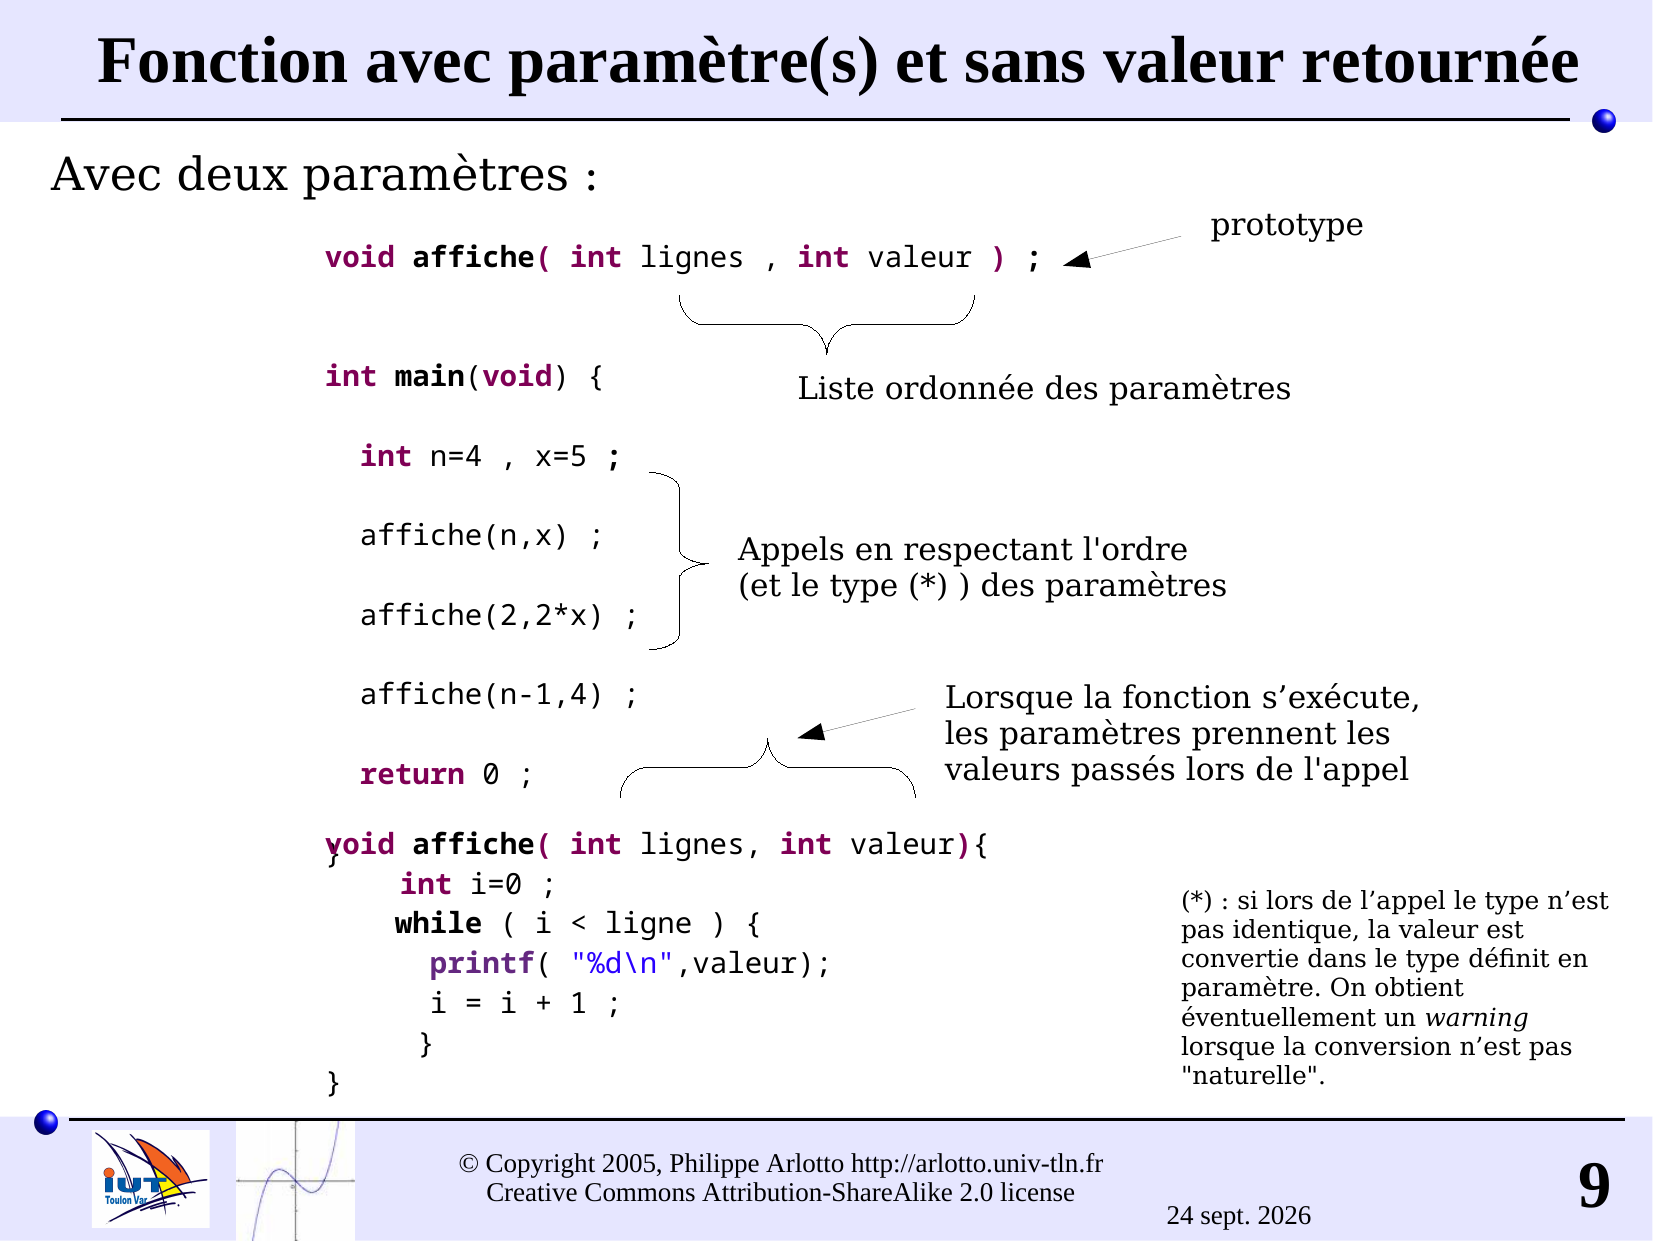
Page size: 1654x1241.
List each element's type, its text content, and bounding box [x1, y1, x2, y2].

text_box Liste ordonnée des paramètres [797, 370, 1300, 443]
picture [236, 1121, 355, 1241]
text_box Appels en respectant l'ordre (et le type (*) ) des paramètres [738, 531, 1241, 605]
text_box Lorsque la fonction s’exécute, les paramètres prennent les valeurs passés lors de l'appel [944, 679, 1447, 788]
text_box Avec deux paramètres : [51, 147, 1506, 255]
text_box void affiche( int lignes, int valeur){ int i=0 ; while ( i < ligne ) { printf( "%d\n",valeur); i = i + 1 ; } } [324, 823, 1063, 1063]
text_box void affiche( int lignes , int valeur ) ; int main(void) { int n=4 , x=5 ; affiche(n,x) ; affiche(2,2*x) ; affiche(n-1,4) ; return 0 ; } [324, 236, 1123, 785]
text_box (*) : si lors de l’appel le type n’est pas identique, la valeur est convertie dans le type définit en paramètre. On obtient éventuellement un warning lorsque la conversion n’est pas "naturelle". [1181, 885, 1625, 1091]
text_box prototype [1210, 206, 1388, 280]
title Fonction avec paramètre(s) et sans valeur retournée [95, 14, 1585, 107]
